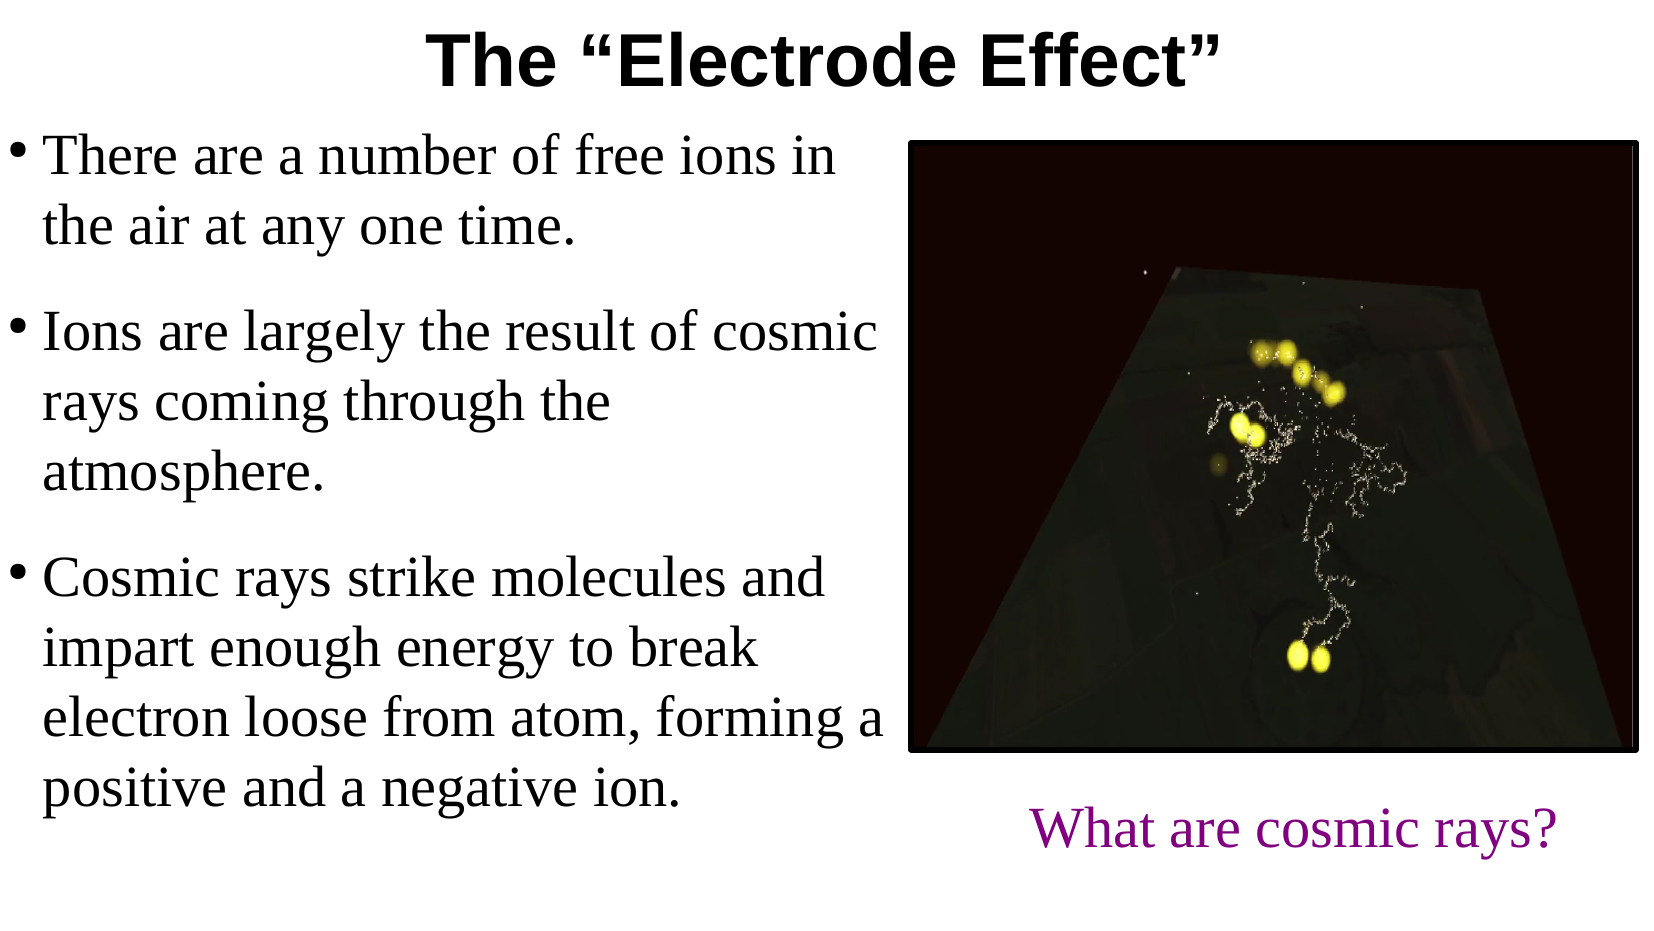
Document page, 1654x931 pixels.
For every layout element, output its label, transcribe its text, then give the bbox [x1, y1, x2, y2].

title The “Electrode Effect” [0, 5, 1654, 107]
text_box There are a number of free ions in the air at any one time. Ions are largely the result of cosmic rays coming through the atmosphere. Cosmic rays strike molecules and impart enough energy to break electron loose from atom, forming a positive and a negative ion. [0, 108, 901, 826]
picture [914, 146, 1633, 747]
text_box What are cosmic rays? [975, 787, 1613, 863]
